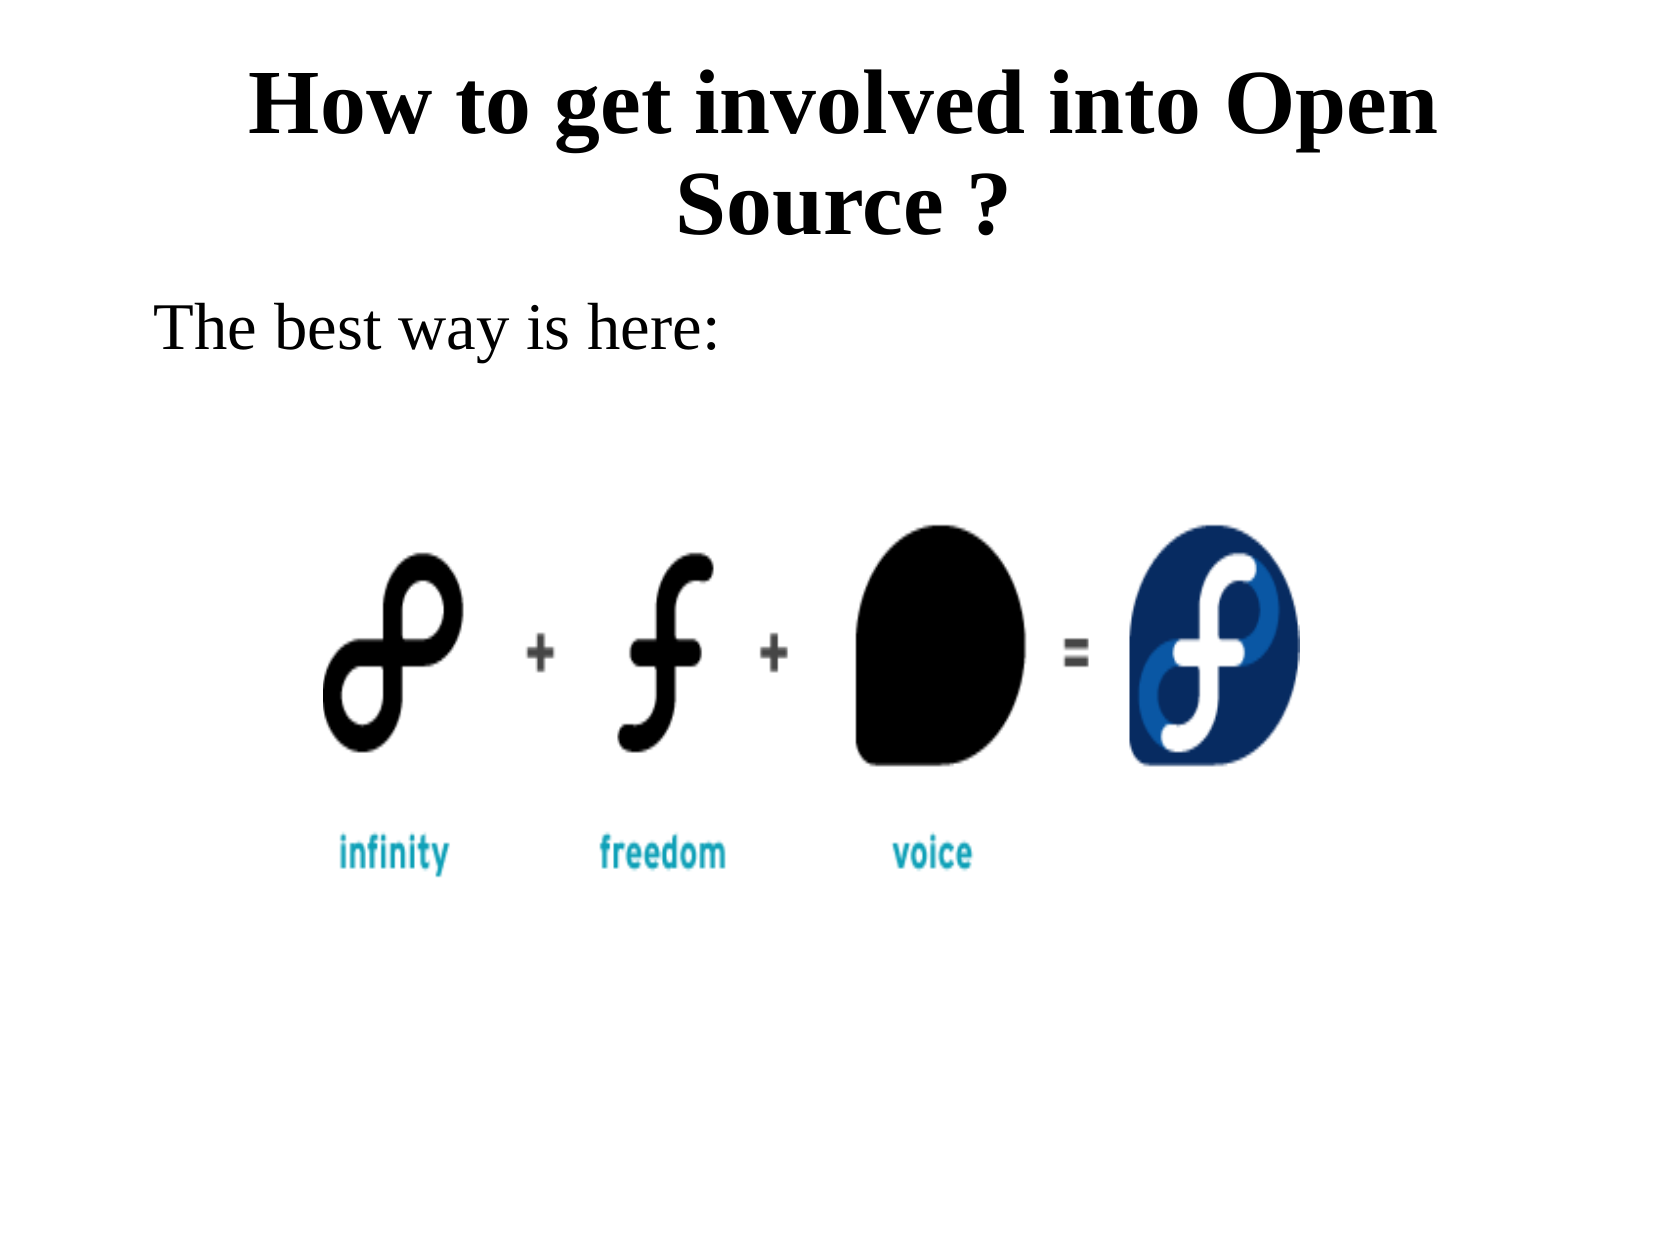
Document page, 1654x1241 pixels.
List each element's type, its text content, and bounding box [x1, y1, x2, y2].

title How to get involved into Open Source ? [82, 49, 1571, 257]
picture [323, 507, 1300, 916]
list The best way is here: [82, 290, 1571, 1010]
